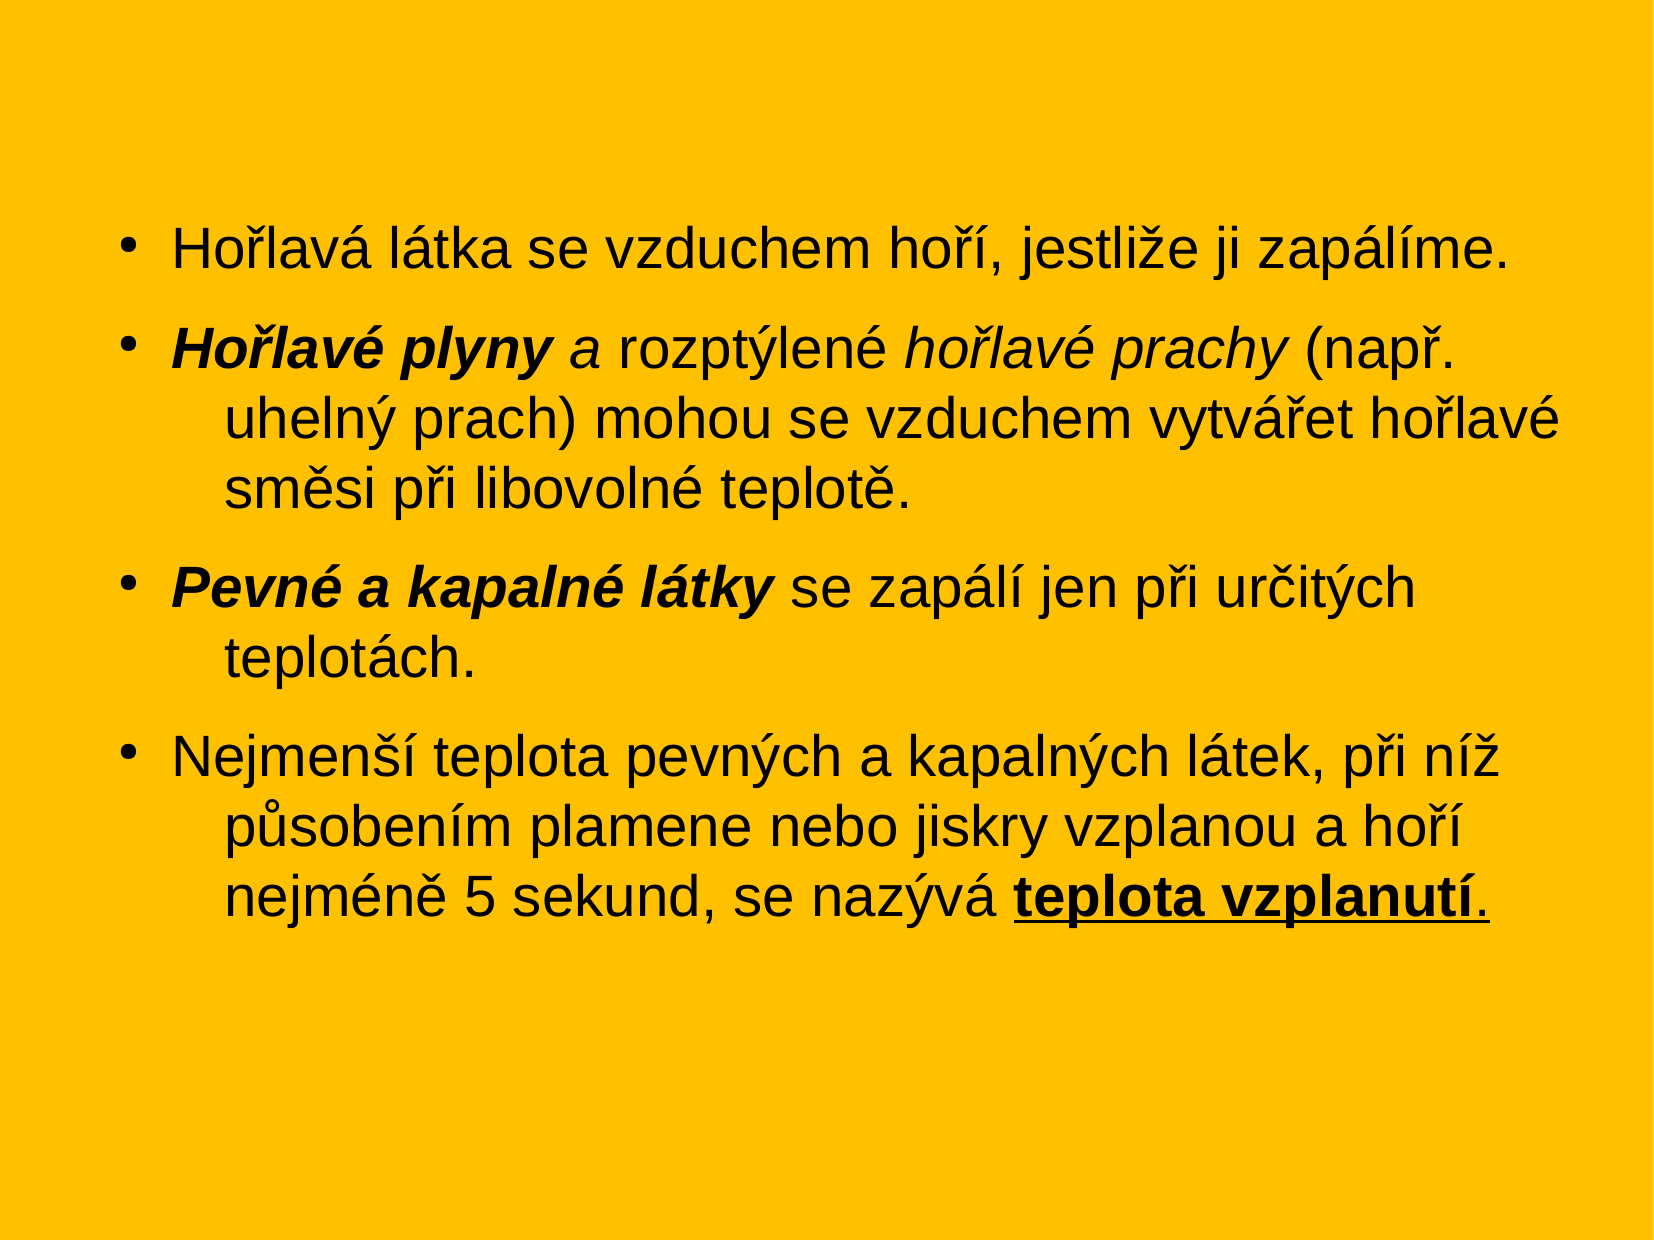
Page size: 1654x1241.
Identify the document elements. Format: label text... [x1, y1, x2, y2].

list Hořlavá látka se vzduchem hoří, jestliže ji zapálíme. Hořlavé plyny a rozptýlené hořlavé prachy (např. uhelný prach) mohou se vzduchem vytvářet hořlavé směsi při libovolné teplotě. Pevné a kapalné látky se zapálí jen při určitých teplotách. Nejmenší teplota pevných a kapalných látek, při níž působením plamene nebo jiskry vzplanou a hoří nejméně 5 sekund, se nazývá teplota vzplanutí. [82, 210, 1565, 1030]
